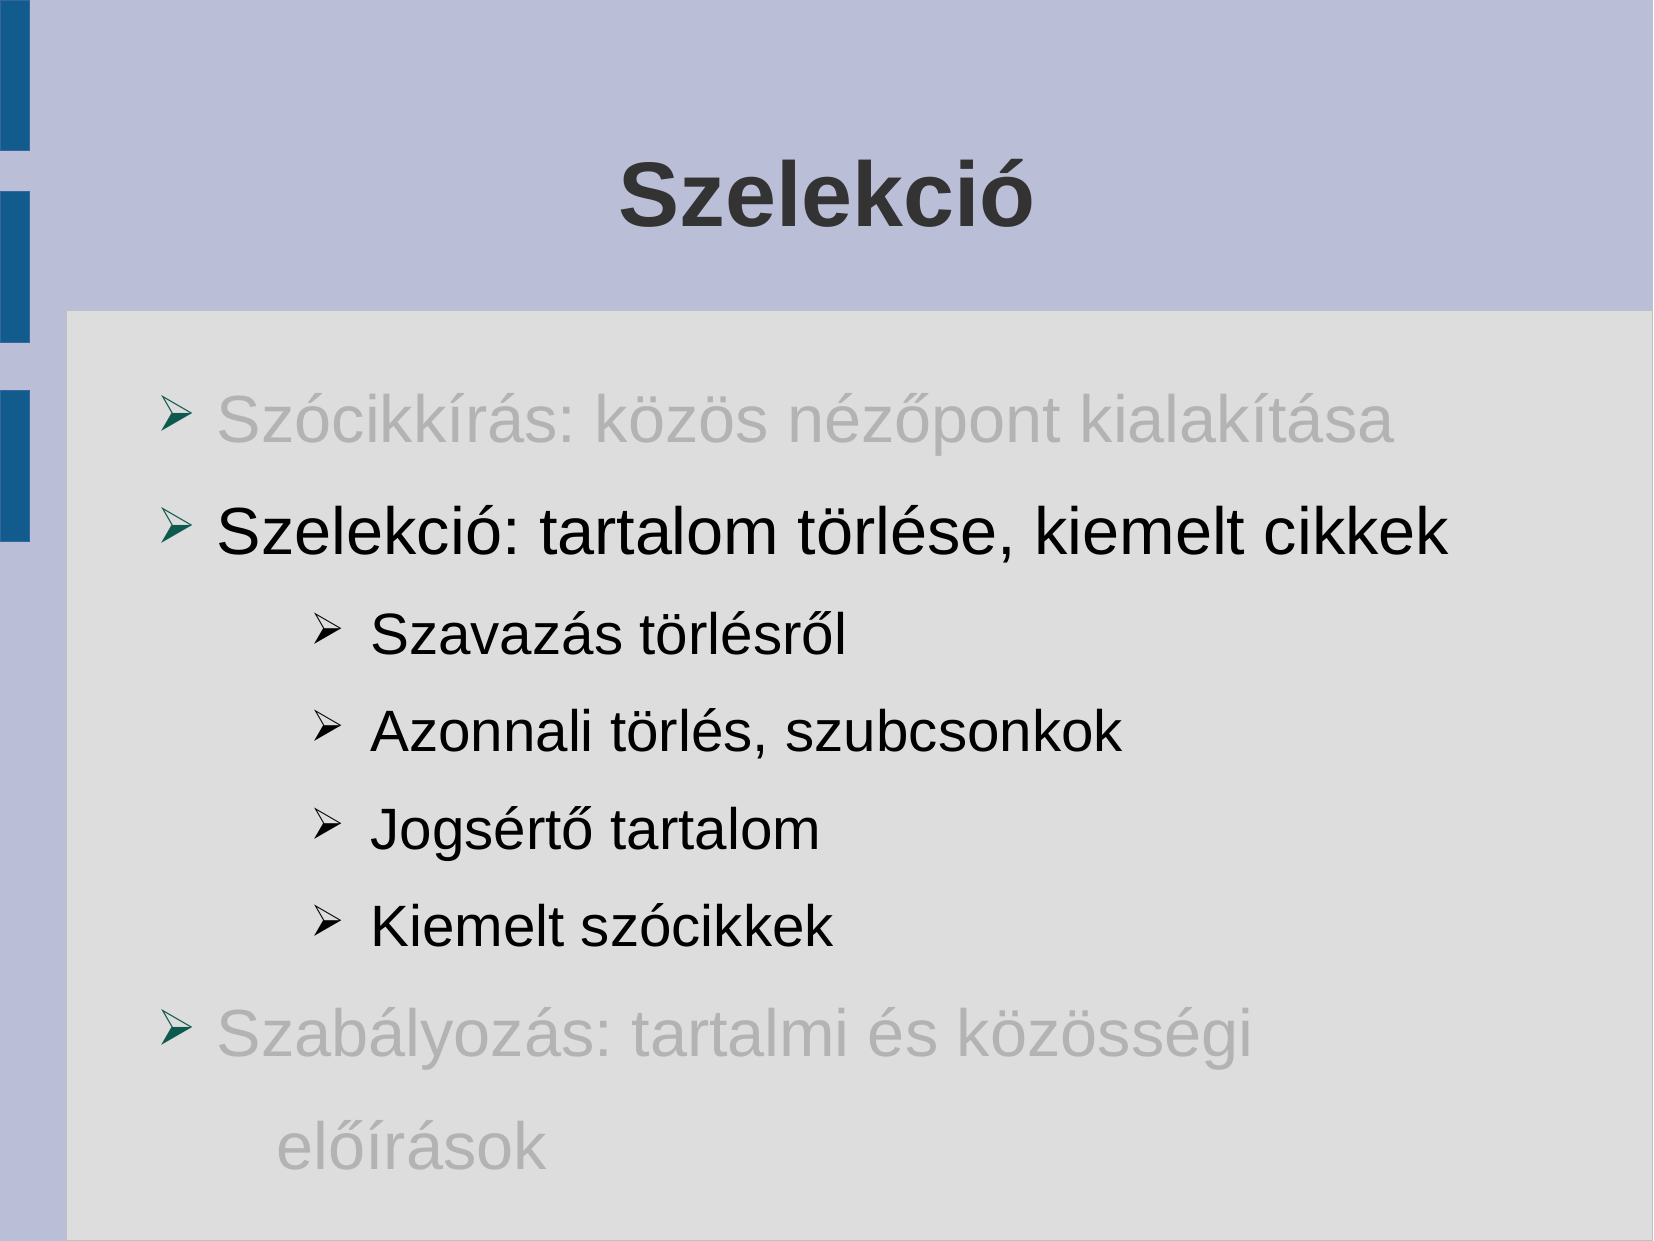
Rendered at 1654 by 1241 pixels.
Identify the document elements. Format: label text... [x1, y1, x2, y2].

title Szelekció [121, 91, 1534, 299]
list Szócikkírás: közös nézőpont kialakítása Szelekció: tartalom törlése, kiemelt cikkek Szavazás törlésről Azonnali törlés, szubcsonkok Jogsértő tartalom Kiemelt szócikkek Szabályozás: tartalmi és közösségi előírások [121, 344, 1534, 1132]
